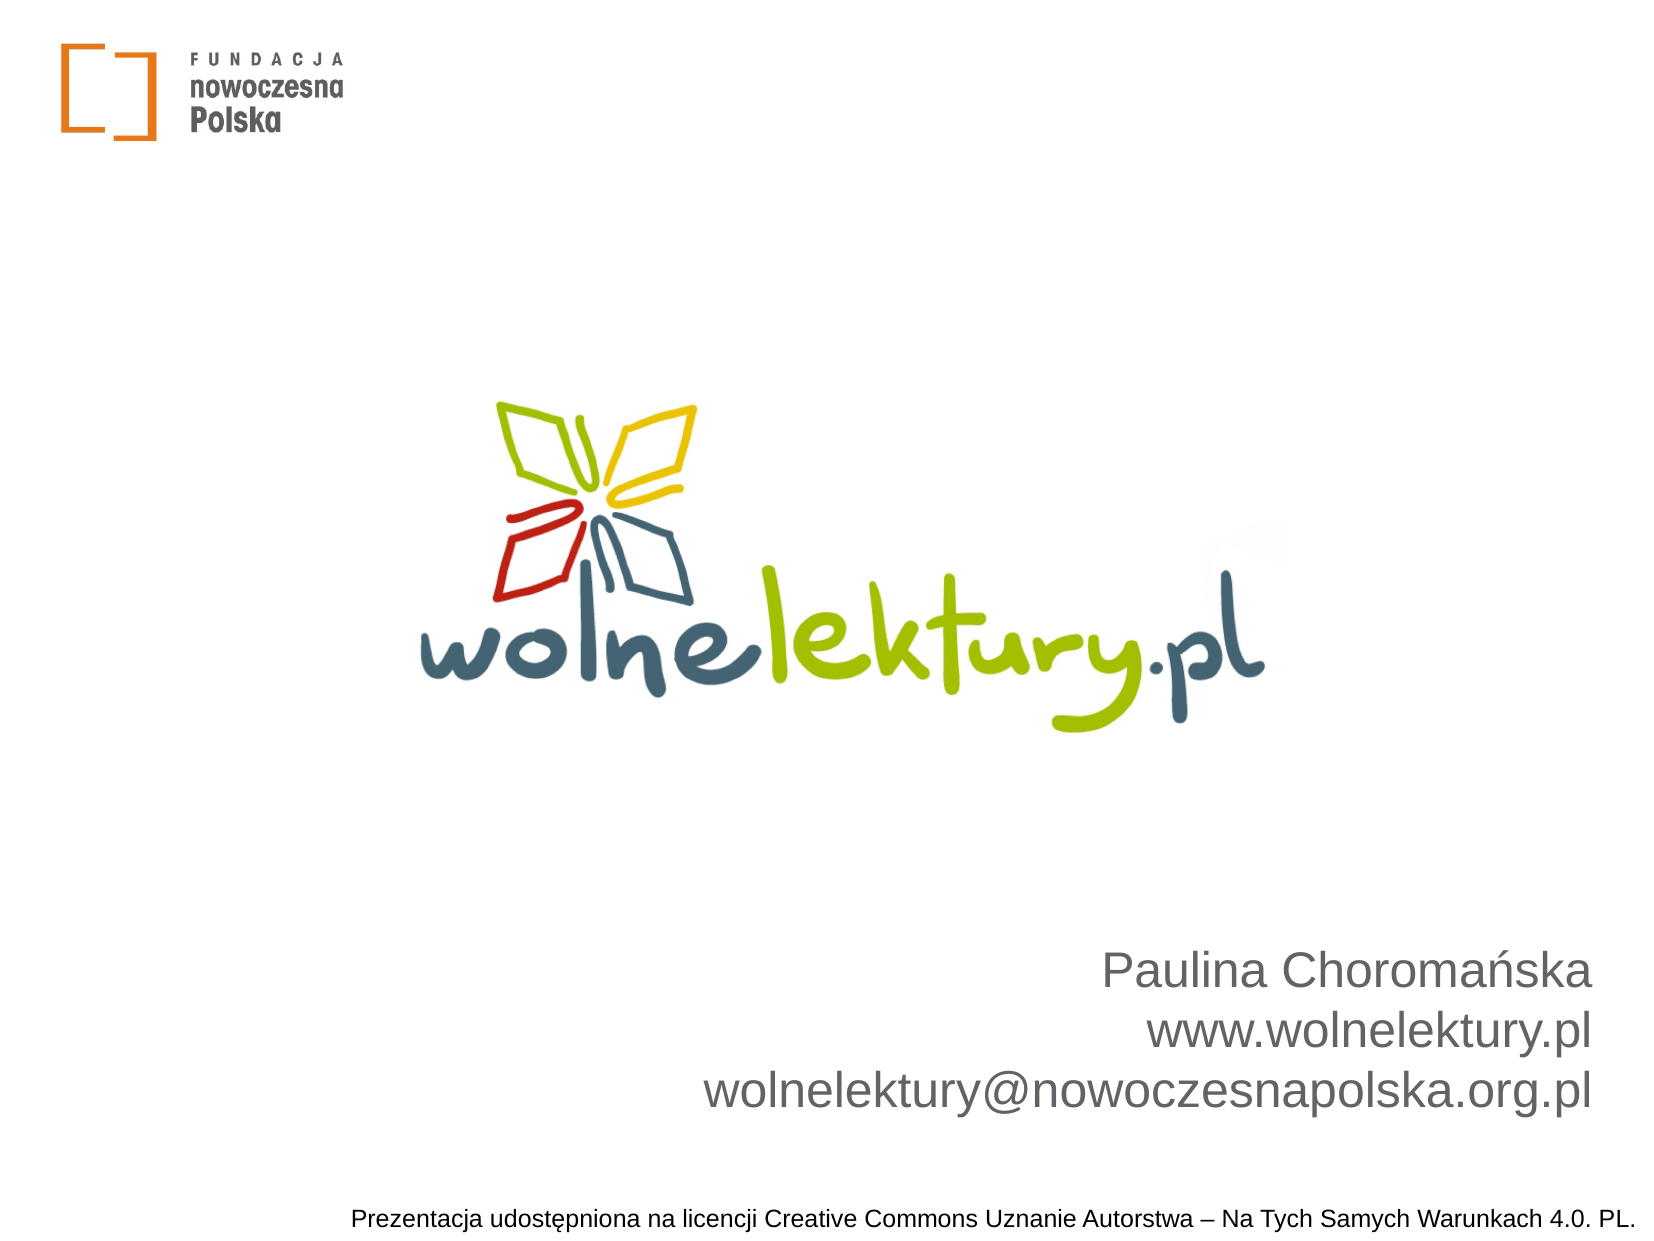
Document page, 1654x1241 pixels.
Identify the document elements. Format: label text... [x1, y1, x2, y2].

text_box Paulina Choromańska www.wolnelektury.pl wolnelektury@nowoczesnapolska.org.pl [307, 930, 1608, 1059]
picture [58, 34, 346, 154]
text_box Prezentacja udostępniona na licencji Creative Commons Uznanie Autorstwa – Na Tych Samych Warunkach 4.0. PL. [336, 1197, 1654, 1241]
picture [246, 263, 1407, 873]
